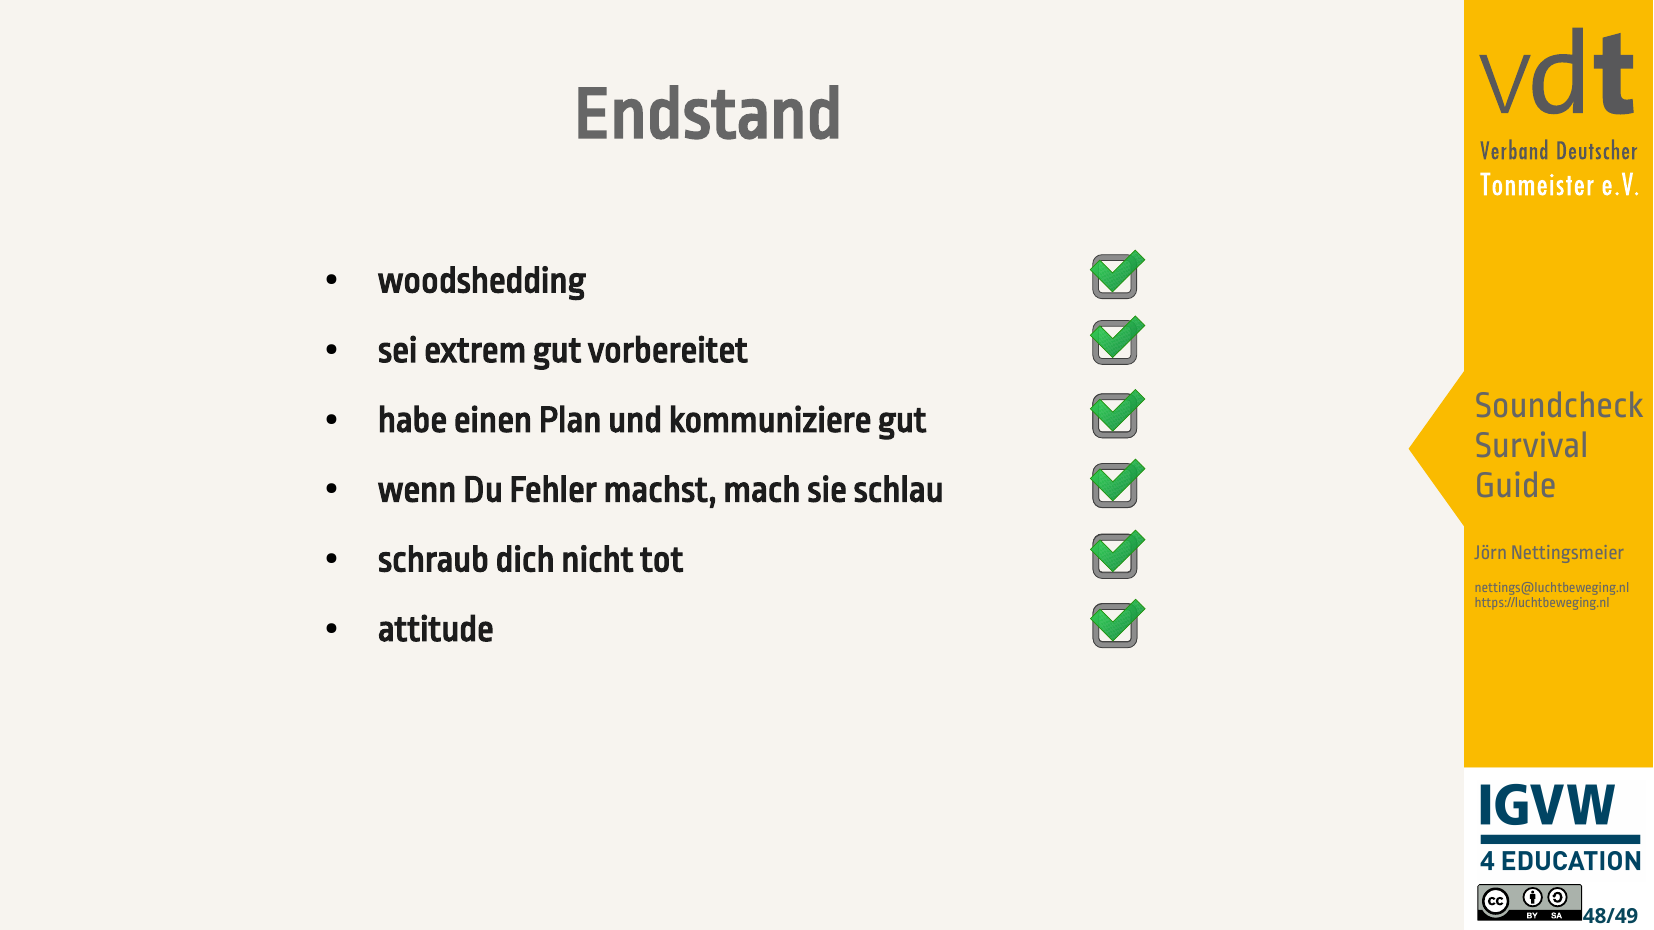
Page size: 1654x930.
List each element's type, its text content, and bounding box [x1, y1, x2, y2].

picture [1477, 780, 1646, 882]
picture [1074, 233, 1156, 664]
list woodshedding sei extrem gut vorbereitet habe einen Plan und kommuniziere gut wenn Du Fehler machst, mach sie schlau schraub dich nicht tot attitude [307, 190, 1394, 697]
title Endstand [82, 37, 1335, 193]
